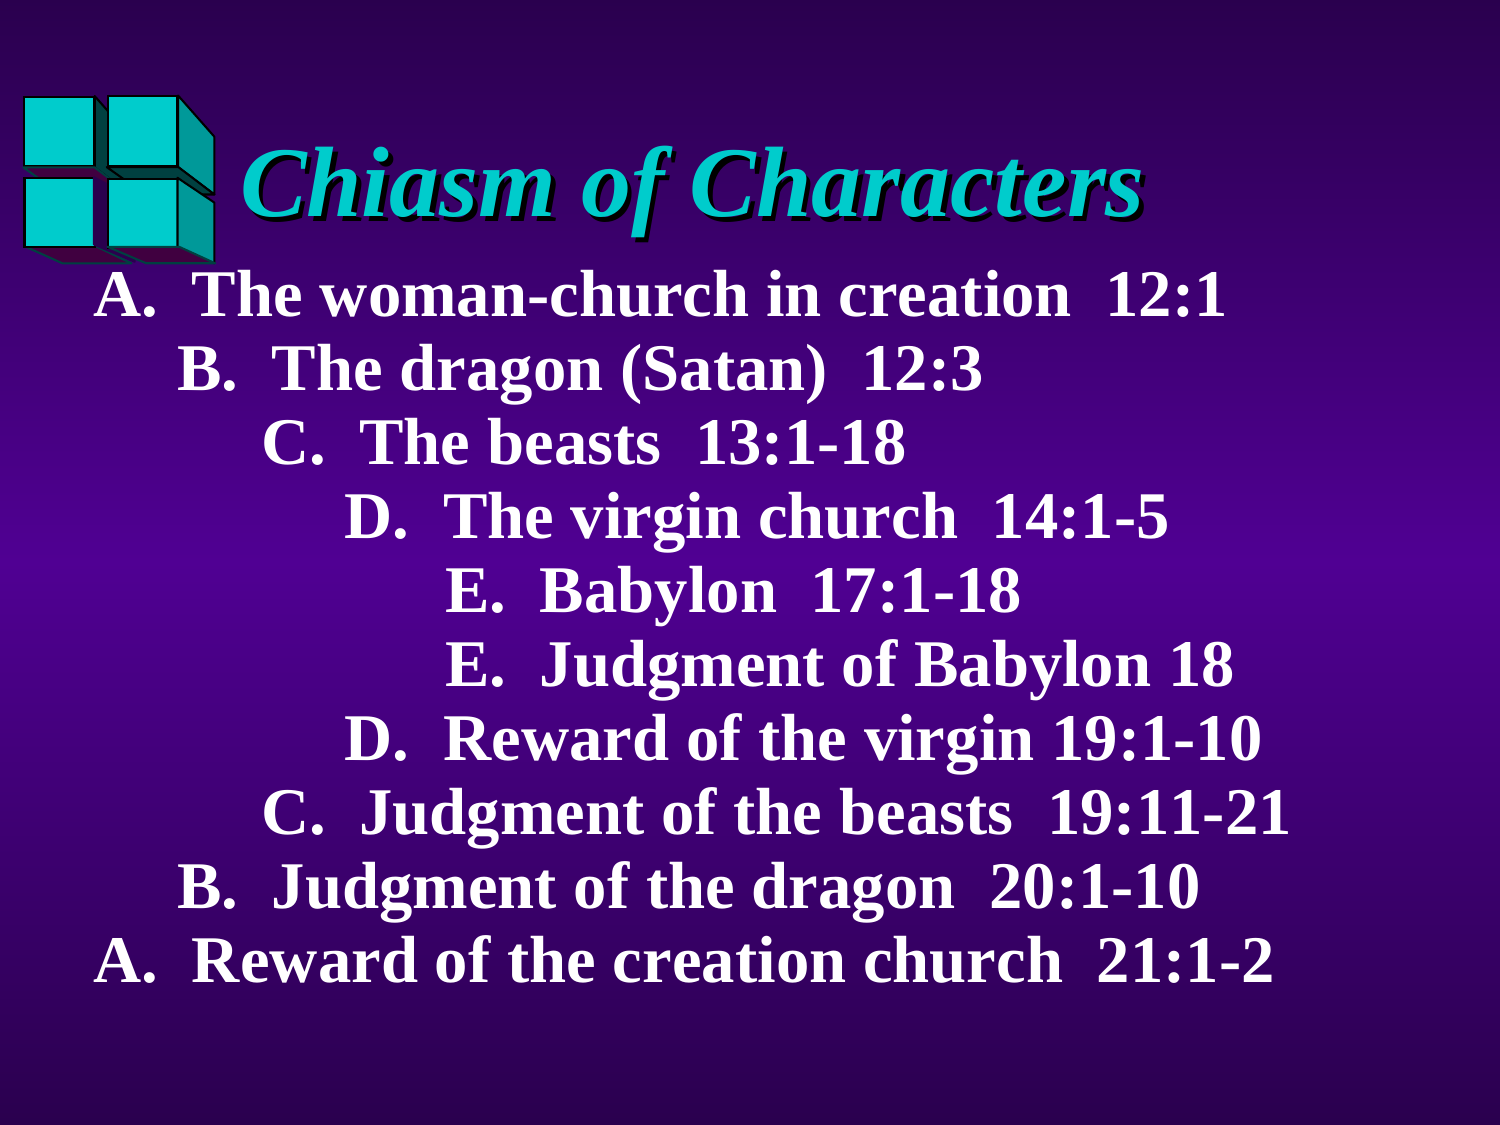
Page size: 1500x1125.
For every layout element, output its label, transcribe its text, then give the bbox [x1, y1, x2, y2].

list A. The woman-church in creation 12:1 B. The dragon (Satan) 12:3 C. The beasts 13:1-18 D. The virgin church 14:1-5 E. Babylon 17:1-18 E. Judgment of Babylon 18 D. Reward of the virgin 19:1-10 C. Judgment of the beasts 19:11-21 B. Judgment of the dragon 20:1-10 A. Reward of the creation church 21:1-2 [79, 249, 1433, 1063]
title Chiasm of Characters [224, 78, 1388, 249]
